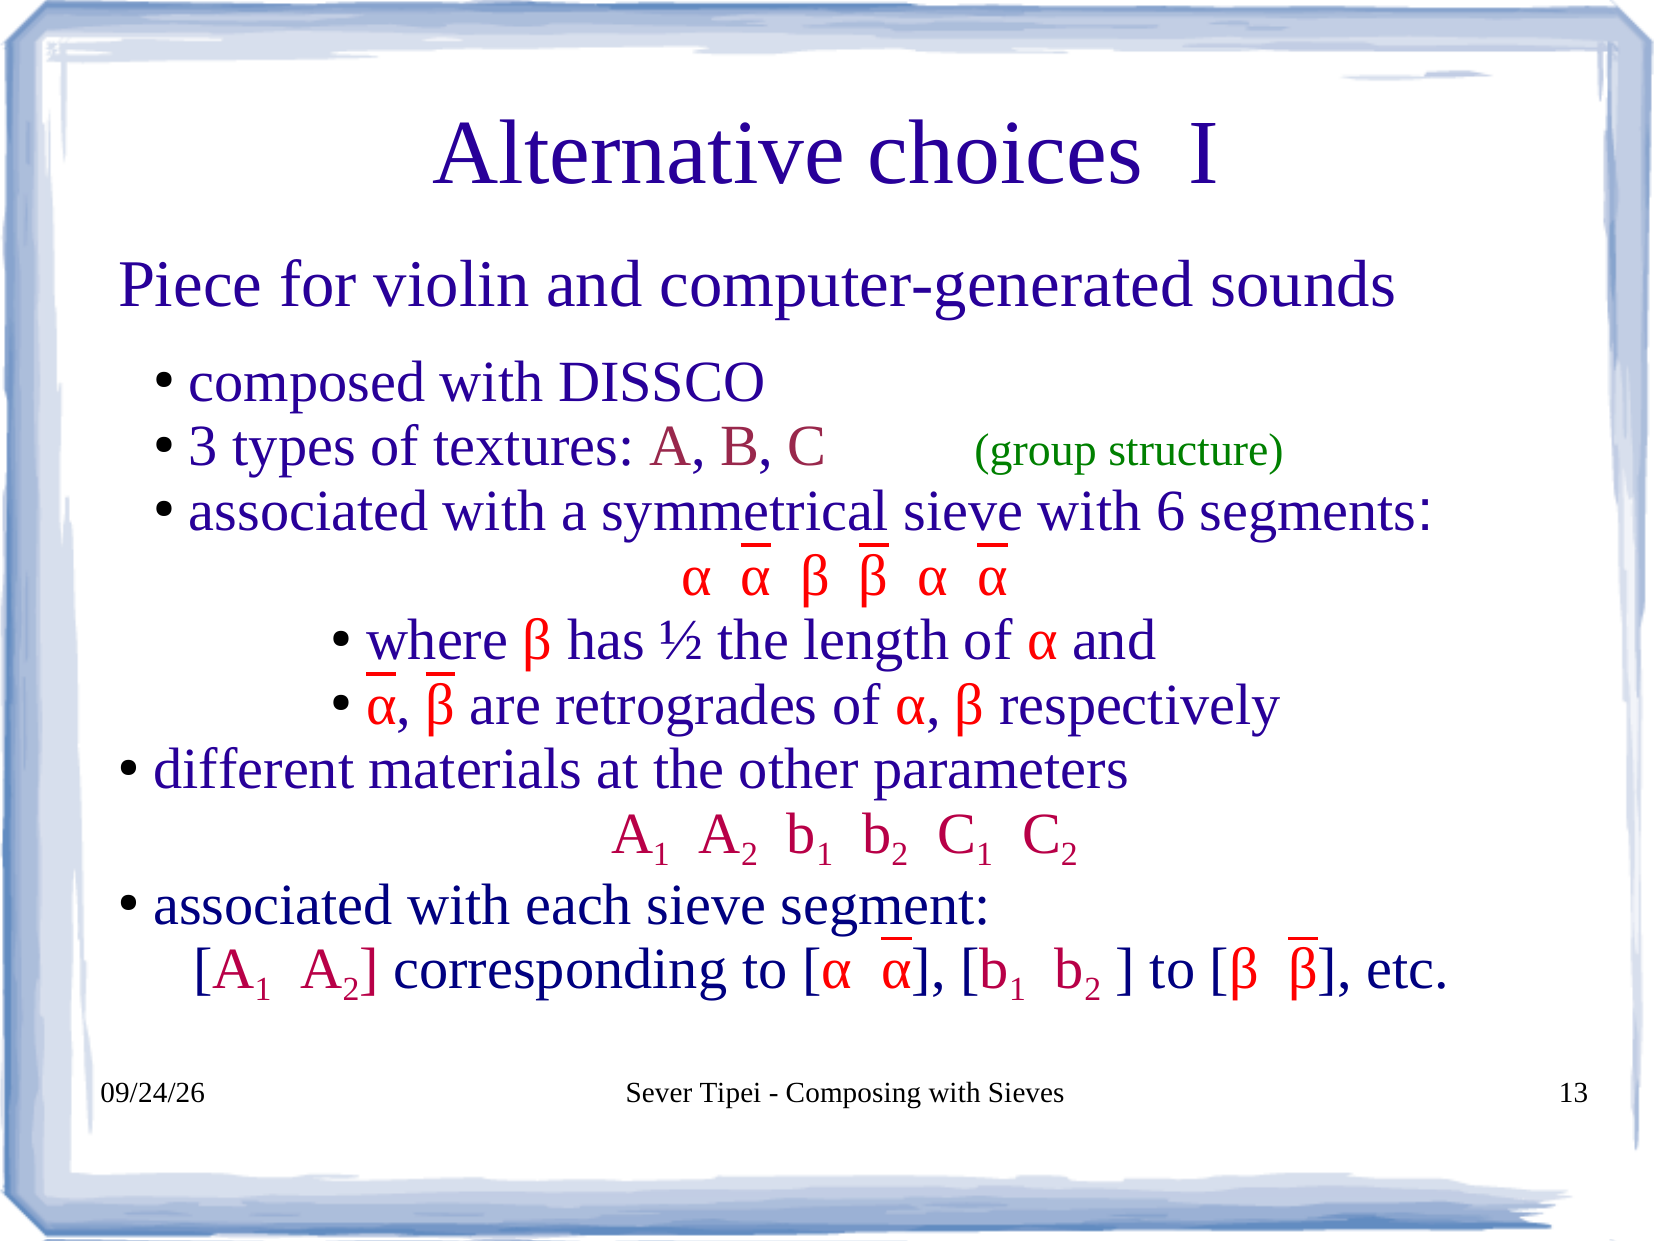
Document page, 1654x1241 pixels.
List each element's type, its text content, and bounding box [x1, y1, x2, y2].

picture [0, 0, 1654, 1241]
subtitle Piece for violin and computer-generated sounds composed with DISSCO 3 types of textures: A, B, C (group structure) associated with a symmetrical sieve with 6 segments: α α β β α α where β has ½ the length of α and α, β are retrogrades of α, β respectively different materials at the other parameters A1 A2 b1 b2 C1 C2 associated with each sieve segment: [A1 A2] corresponding to [α α], [b1 b2 ] to [β β], etc. [118, 247, 1571, 1082]
title Alternative choices I [82, 56, 1571, 250]
